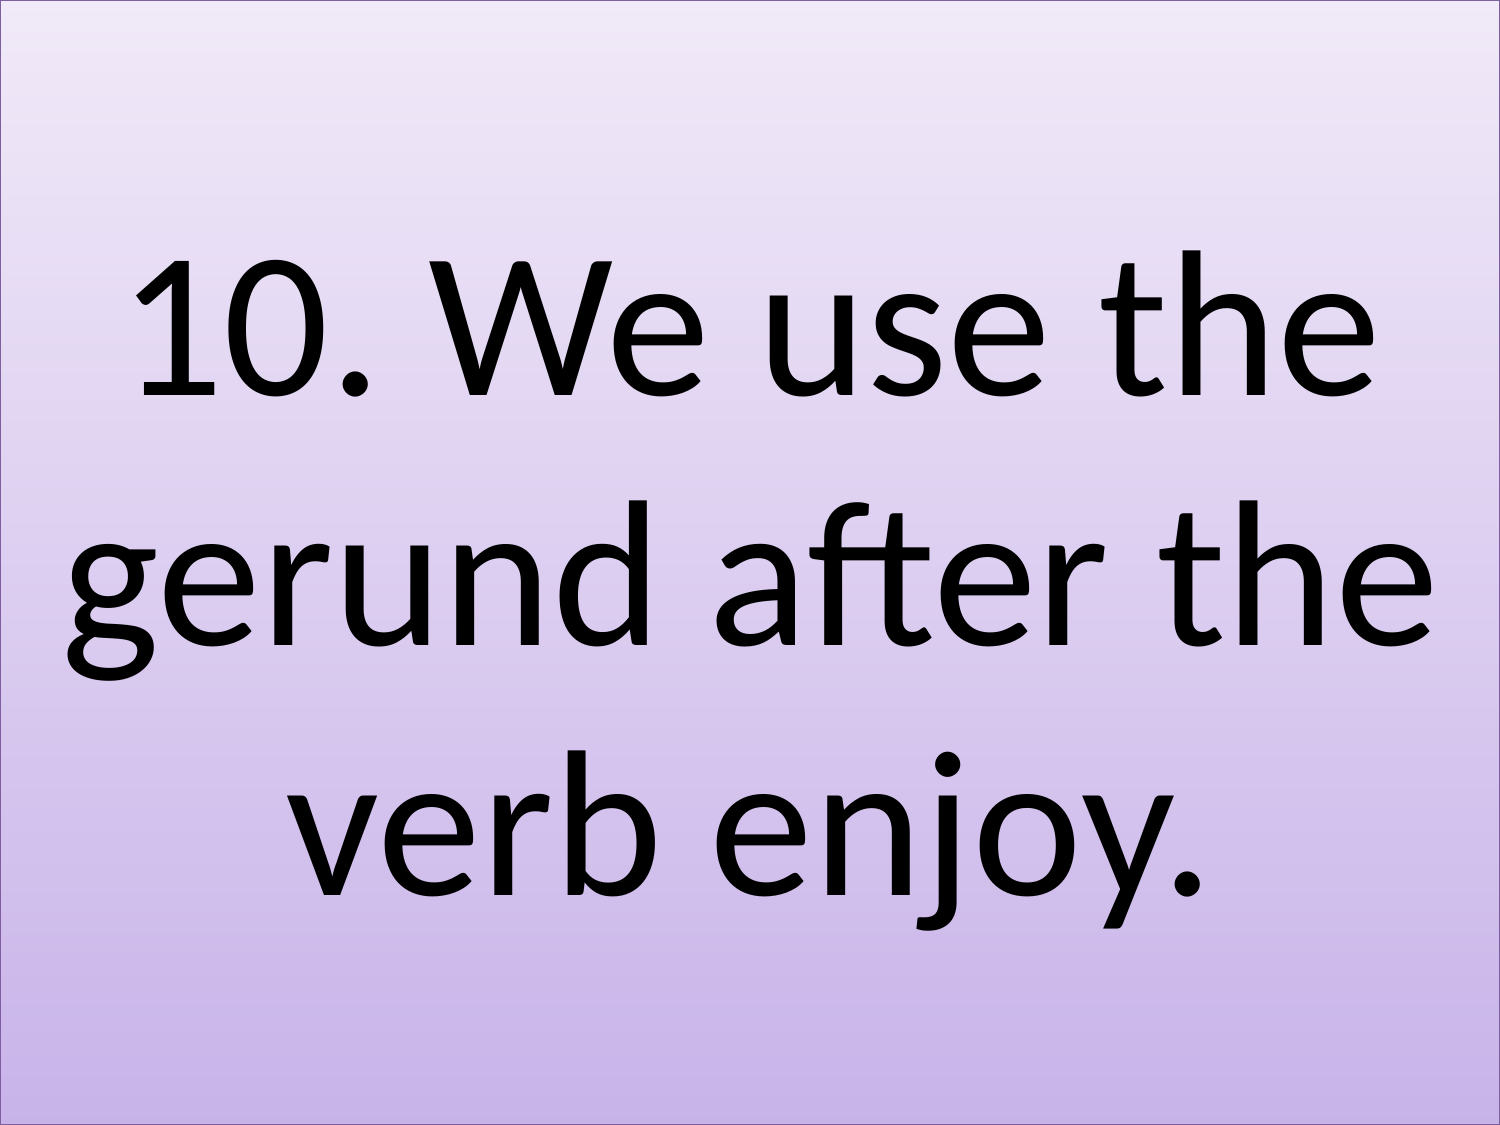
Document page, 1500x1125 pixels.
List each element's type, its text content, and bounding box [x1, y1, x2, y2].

title 10. We use the gerund after the verb enjoy. [0, 0, 1500, 1125]
